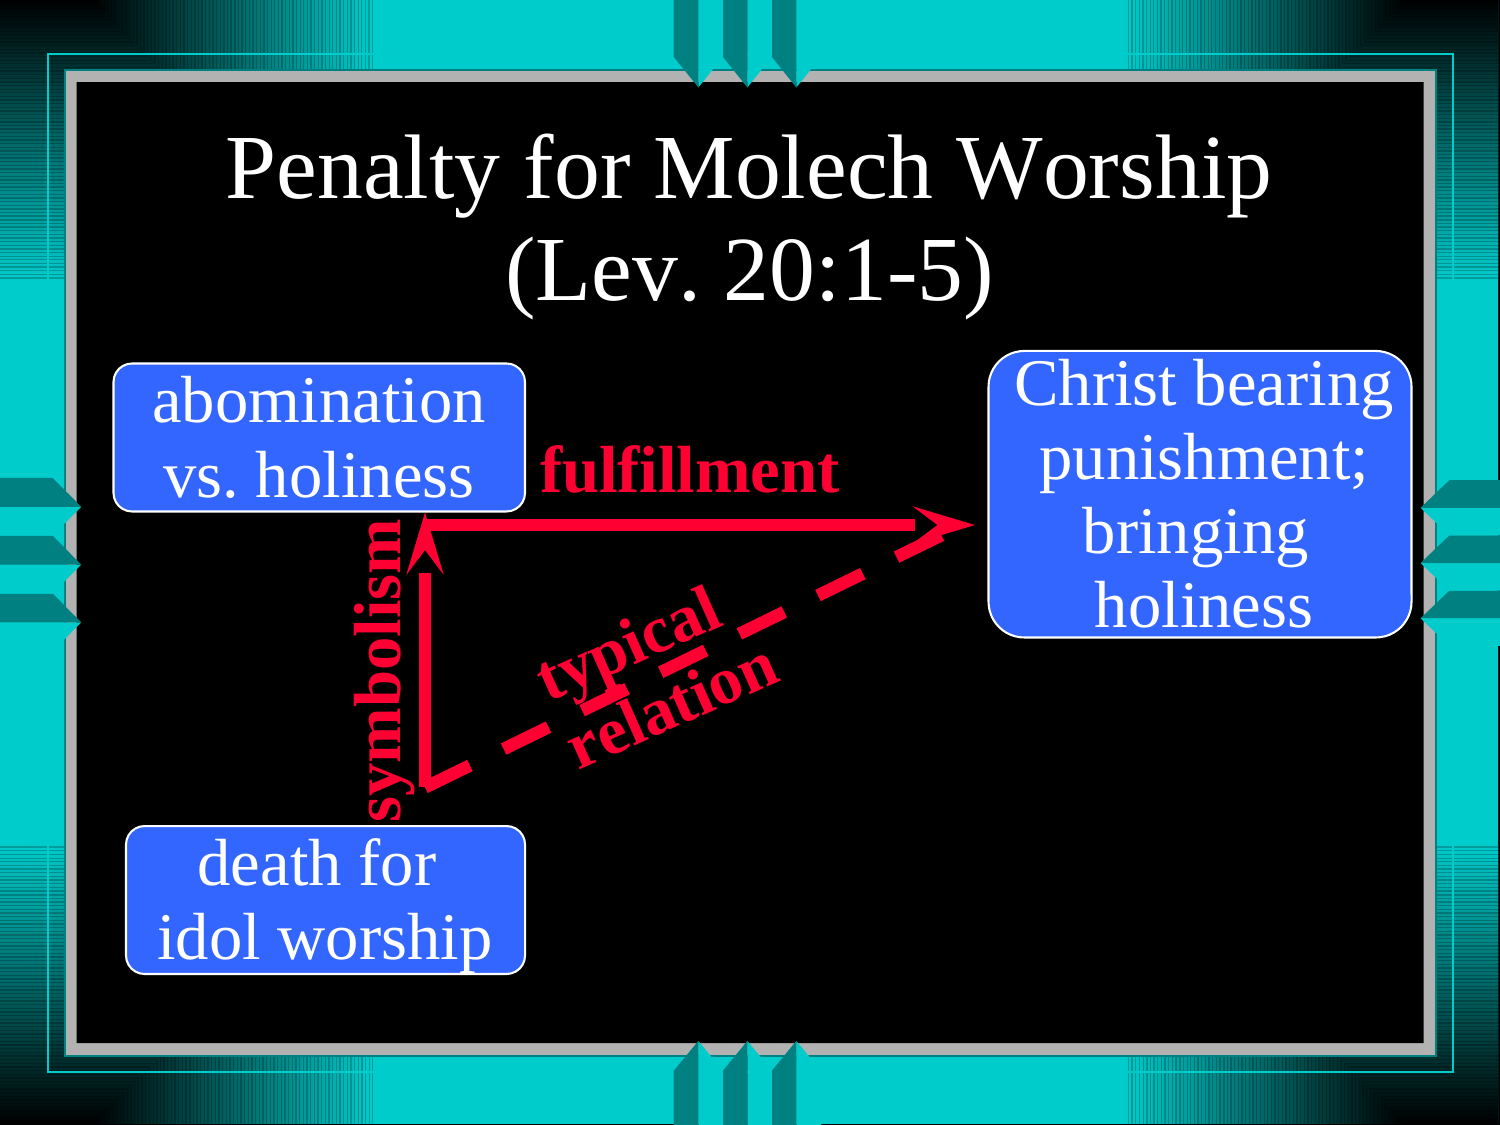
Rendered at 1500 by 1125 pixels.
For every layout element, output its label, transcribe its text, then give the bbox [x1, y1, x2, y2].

text_box fulfillment [525, 424, 913, 515]
text_box typical relation [507, 510, 883, 797]
text_box death for idol worship [126, 826, 526, 974]
text_box Christ bearing punishment; bringing holiness [988, 350, 1412, 638]
text_box symbolism [333, 478, 423, 838]
text_box abomination vs. holiness [113, 363, 525, 512]
title Penalty for Molech Worship (Lev. 20:1-5) [112, 109, 1388, 328]
